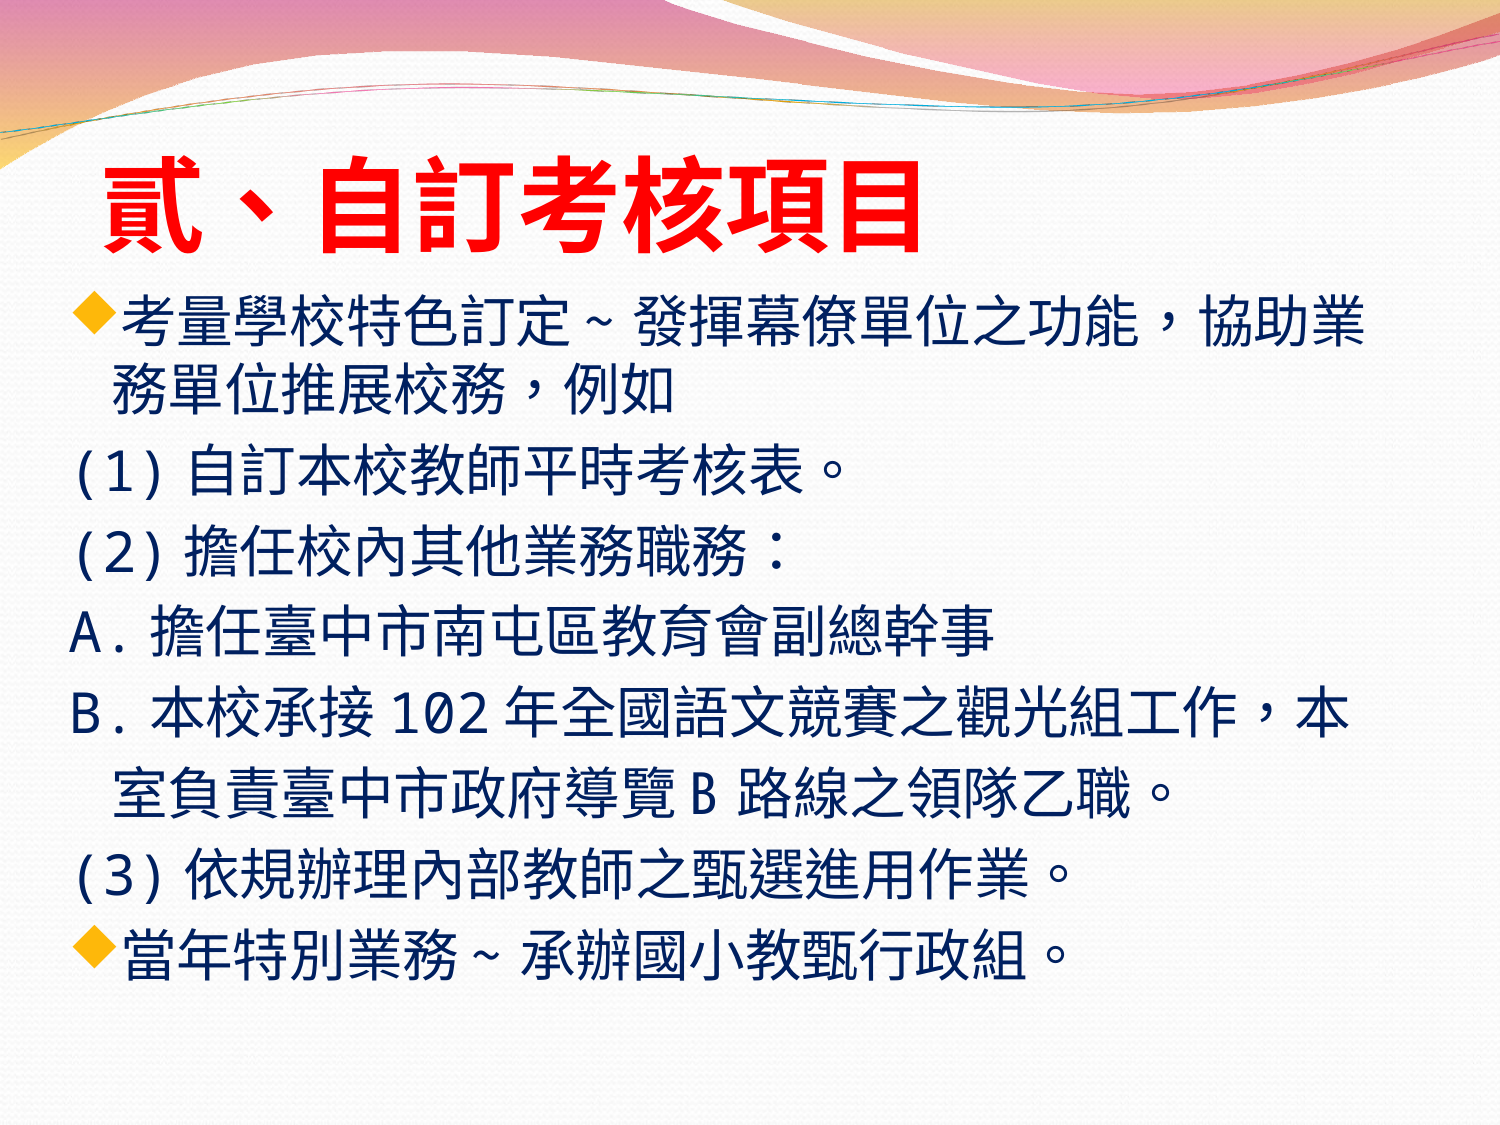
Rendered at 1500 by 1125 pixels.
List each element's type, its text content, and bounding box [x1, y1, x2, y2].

list 考量學校特色訂定~發揮幕僚單位之功能，協助業務單位推展校務，例如 (1)自訂本校教師平時考核表。 (2)擔任校內其他業務職務： A.擔任臺中市南屯區教育會副總幹事 B.本校承接102年全國語文競賽之觀光組工作，本室負責臺中市政府導覽B路線之領隊乙職。 (3)依規辦理內部教師之甄選進用作業。 當年特別業務~承辦國小教甄行政組。 [53, 278, 1404, 999]
picture [0, 0, 1500, 1125]
title 貳、自訂考核項目 [100, 78, 1451, 266]
